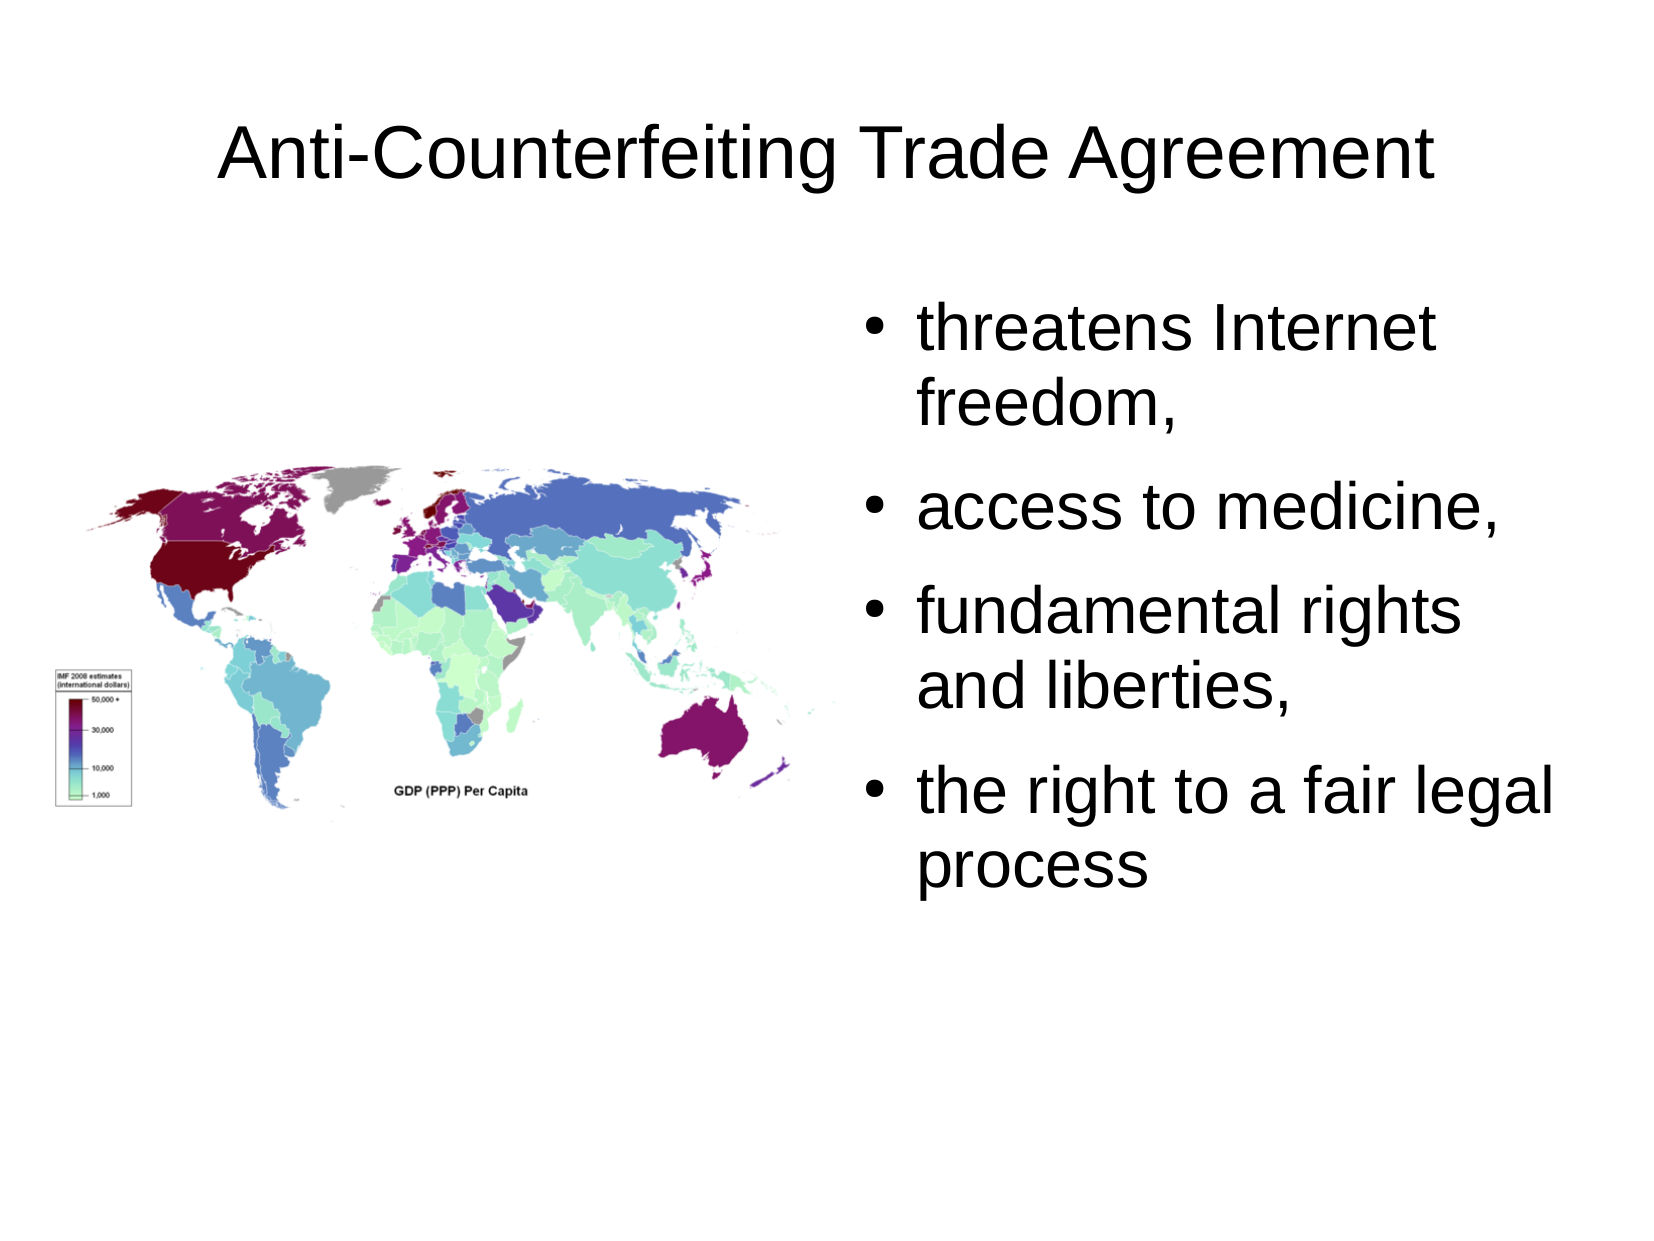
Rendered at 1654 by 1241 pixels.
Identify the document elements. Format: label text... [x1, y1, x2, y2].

list threatens Internet freedom, access to medicine, fundamental rights and liberties, the right to a fair legal process [845, 290, 1572, 1109]
picture [30, 458, 837, 826]
title Anti-Counterfeiting Trade Agreement [82, 49, 1571, 257]
